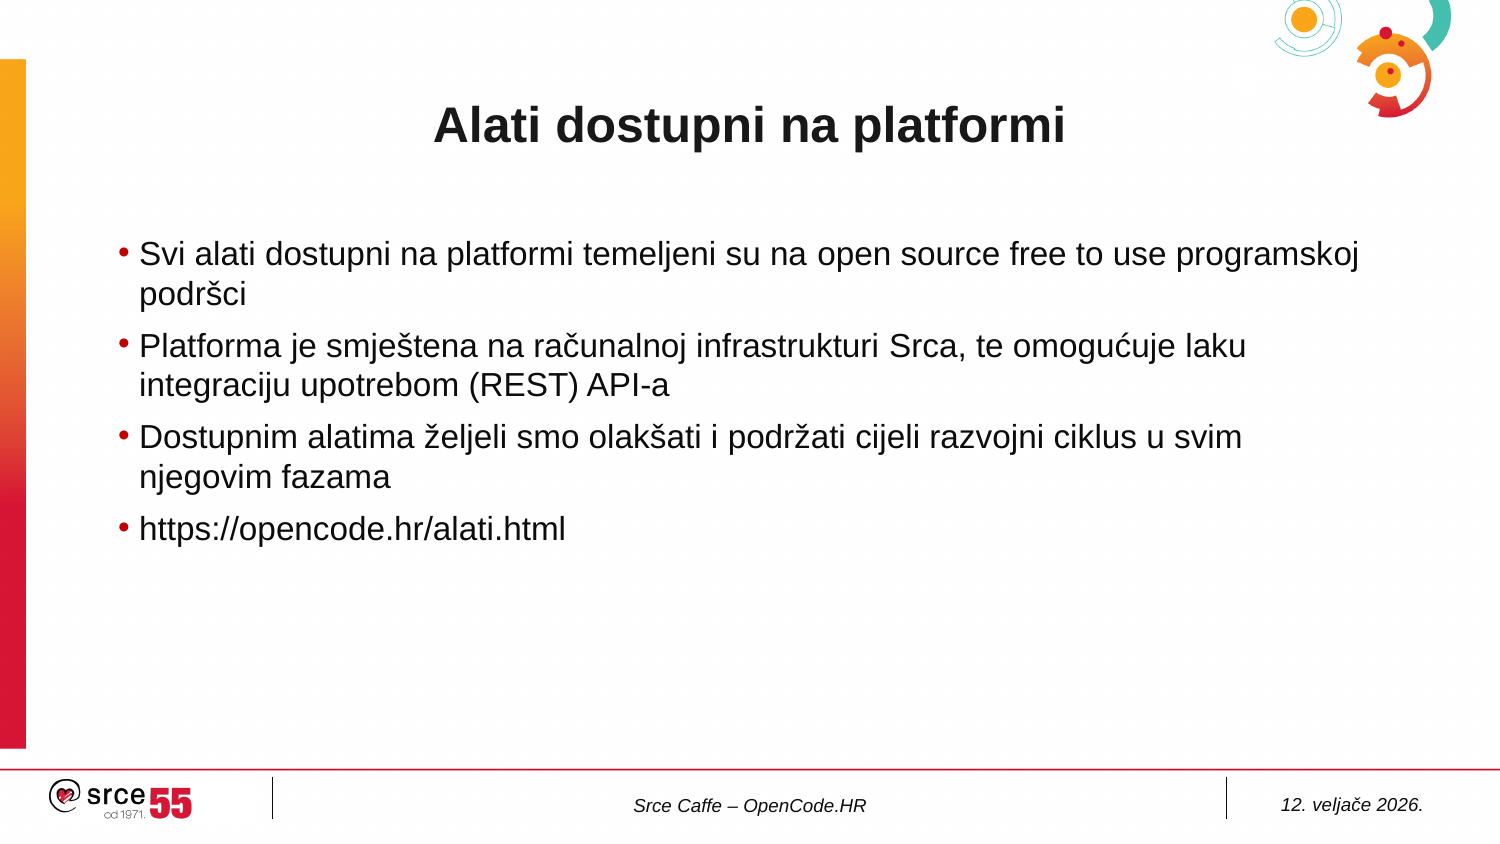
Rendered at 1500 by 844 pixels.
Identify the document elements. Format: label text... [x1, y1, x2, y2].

list Svi alati dostupni na platformi temeljeni su na open source free to use programskoj podršci Platforma je smještena na računalnoj infrastrukturi Srca, te omogućuje laku integraciju upotrebom (REST) API-a Dostupnim alatima željeli smo olakšati i podržati cijeli razvojni ciklus u svim njegovim fazama https://opencode.hr/alati.html [103, 224, 1397, 760]
slide_number 12. veljače 2026. [1254, 781, 1451, 827]
picture [0, 0, 1500, 844]
title Alati dostupni na platformi [103, 44, 1397, 208]
